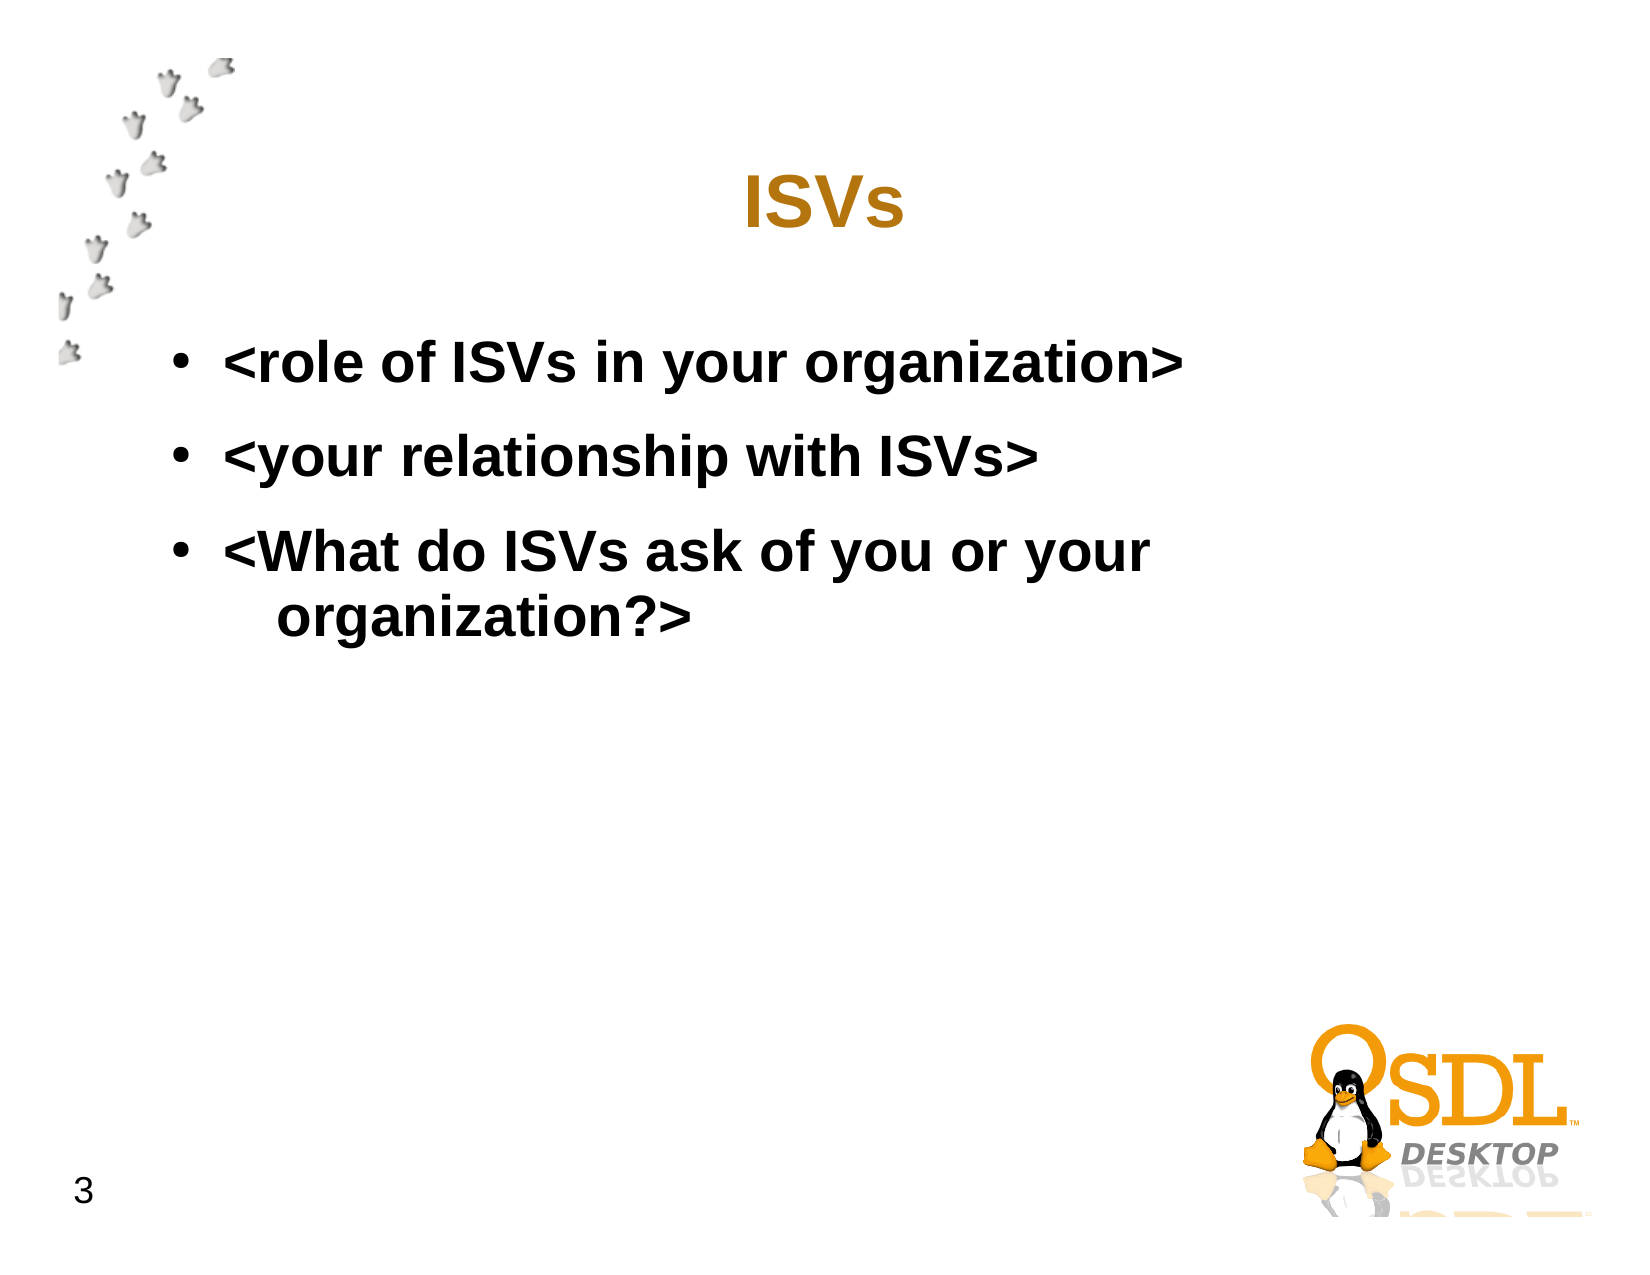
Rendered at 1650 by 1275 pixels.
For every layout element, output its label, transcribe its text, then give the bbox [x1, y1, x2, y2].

title ISVs [135, 104, 1515, 299]
list <role of ISVs in your organization> <your relationship with ISVs> <What do ISVs ask of you or your organization?> [135, 329, 1515, 1094]
picture [58, 58, 235, 430]
picture [1303, 1024, 1592, 1217]
